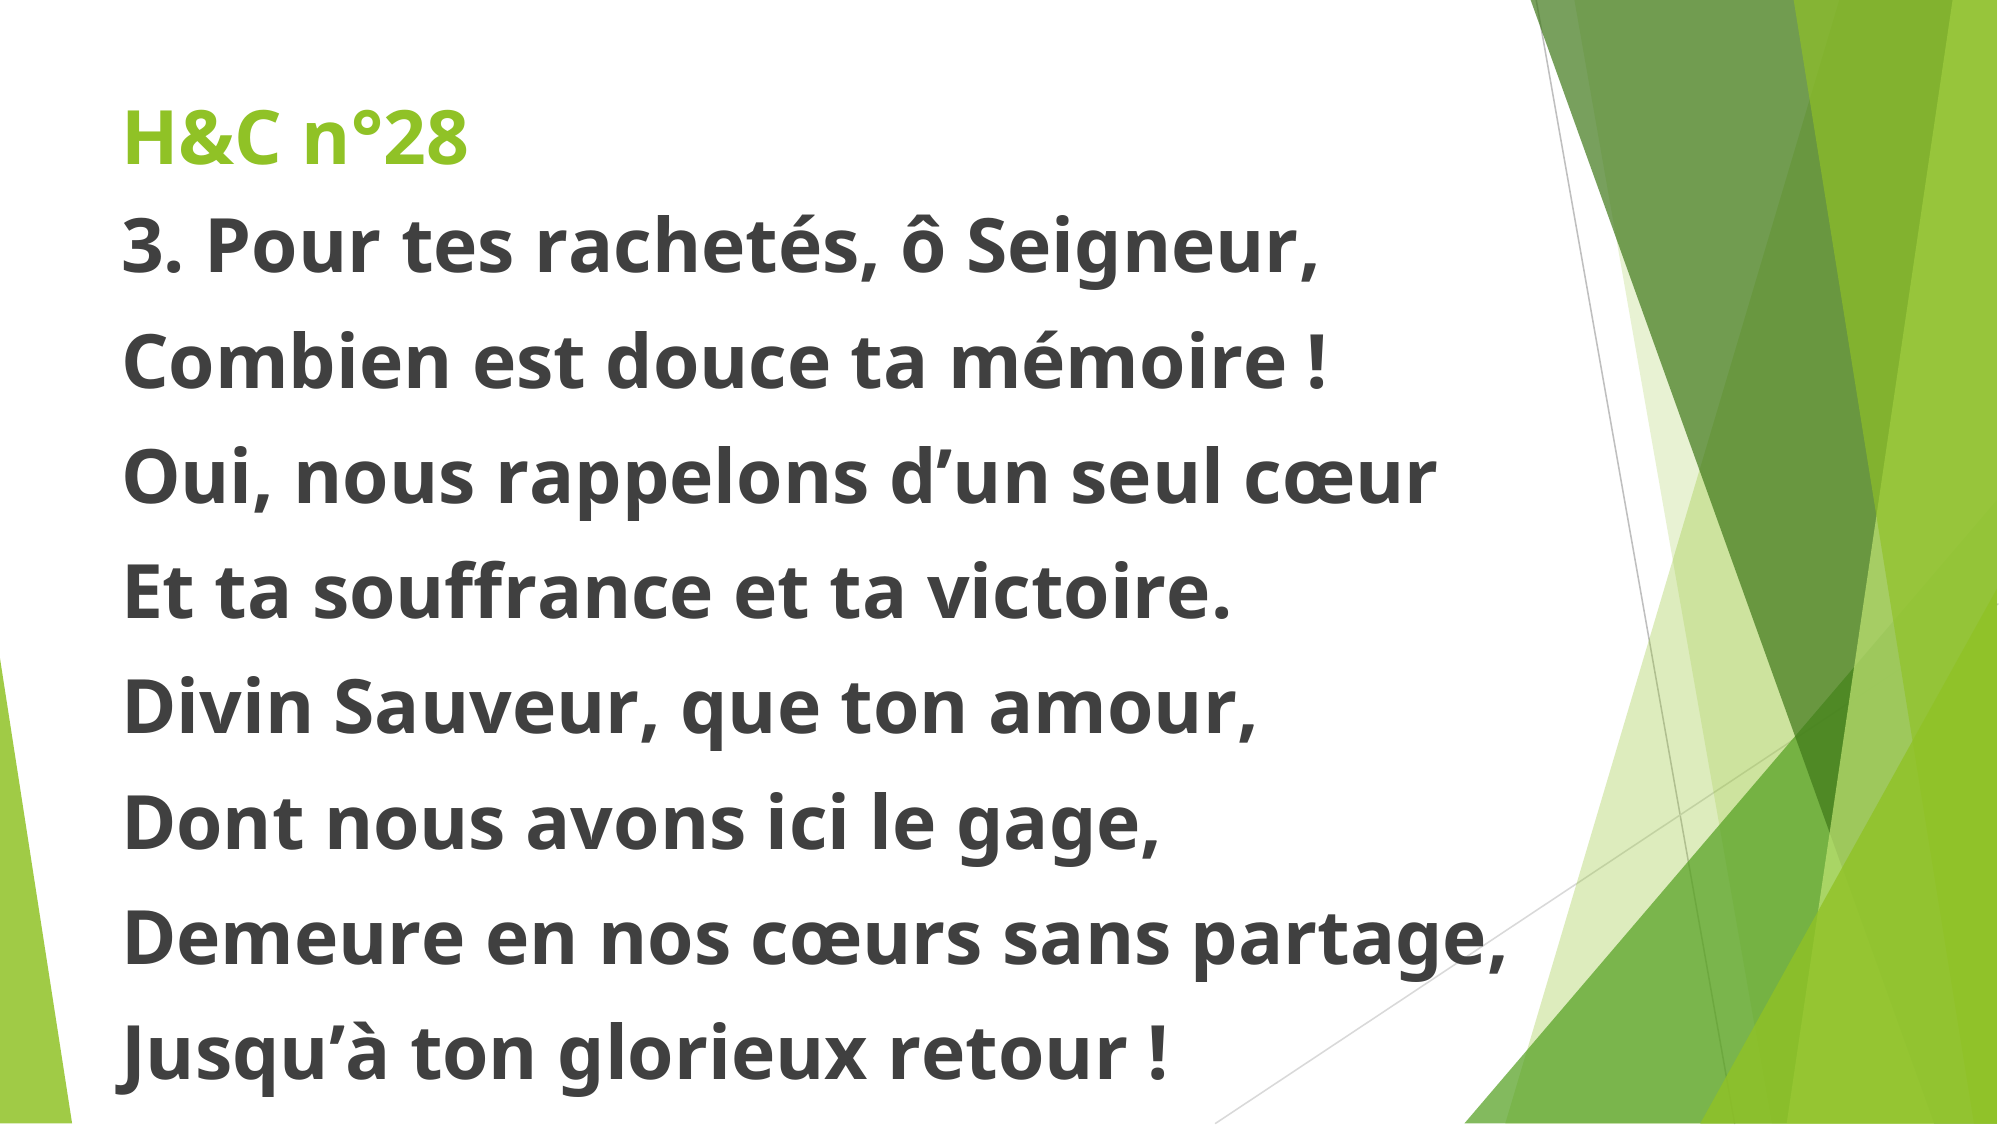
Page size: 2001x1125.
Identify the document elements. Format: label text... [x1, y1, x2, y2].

text_box 3. Pour tes rachetés, ô Seigneur, Combien est douce ta mémoire ! Oui, nous rappelons d’un seul cœur Et ta souffrance et ta victoire. Divin Sauveur, que ton amour, Dont nous avons ici le gage, Demeure en nos cœurs sans partage, Jusqu’à ton glorieux retour ! [106, 177, 1730, 1075]
text_box H&C n°28 [106, 82, 508, 177]
